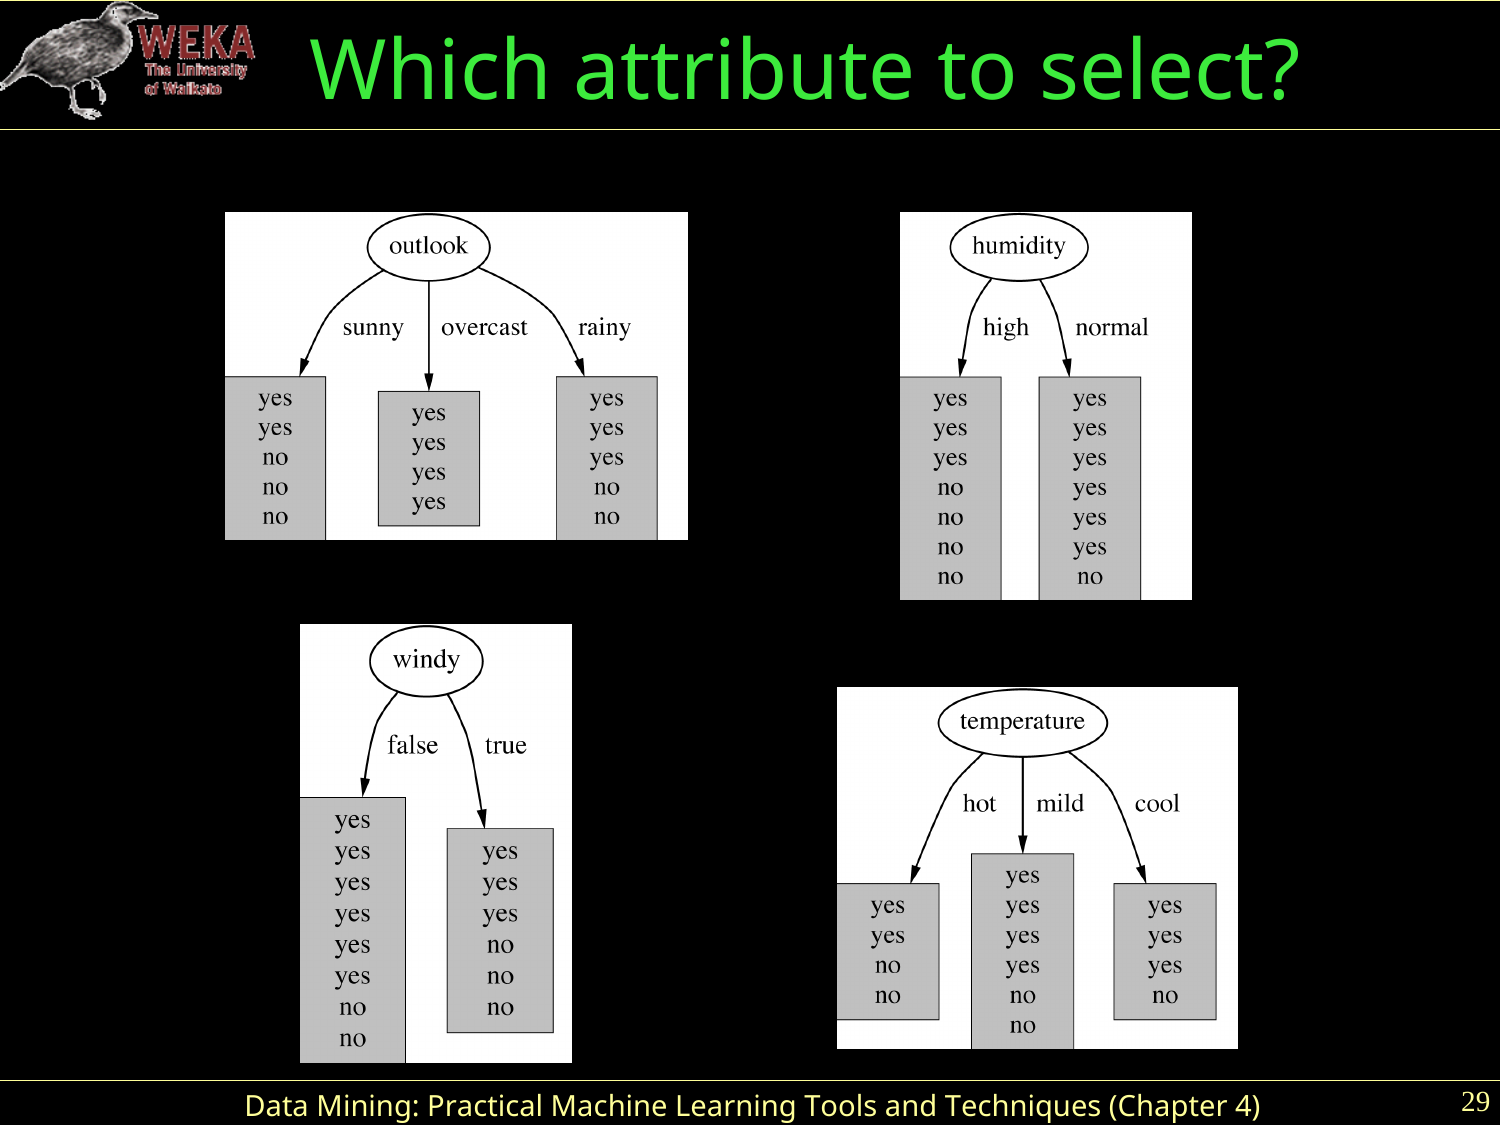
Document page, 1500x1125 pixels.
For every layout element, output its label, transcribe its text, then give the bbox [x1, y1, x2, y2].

picture [0, 1, 266, 129]
picture [225, 212, 688, 540]
picture [837, 687, 1238, 1049]
picture [900, 212, 1192, 601]
title Which attribute to select? [295, 0, 1500, 148]
picture [300, 624, 572, 1063]
